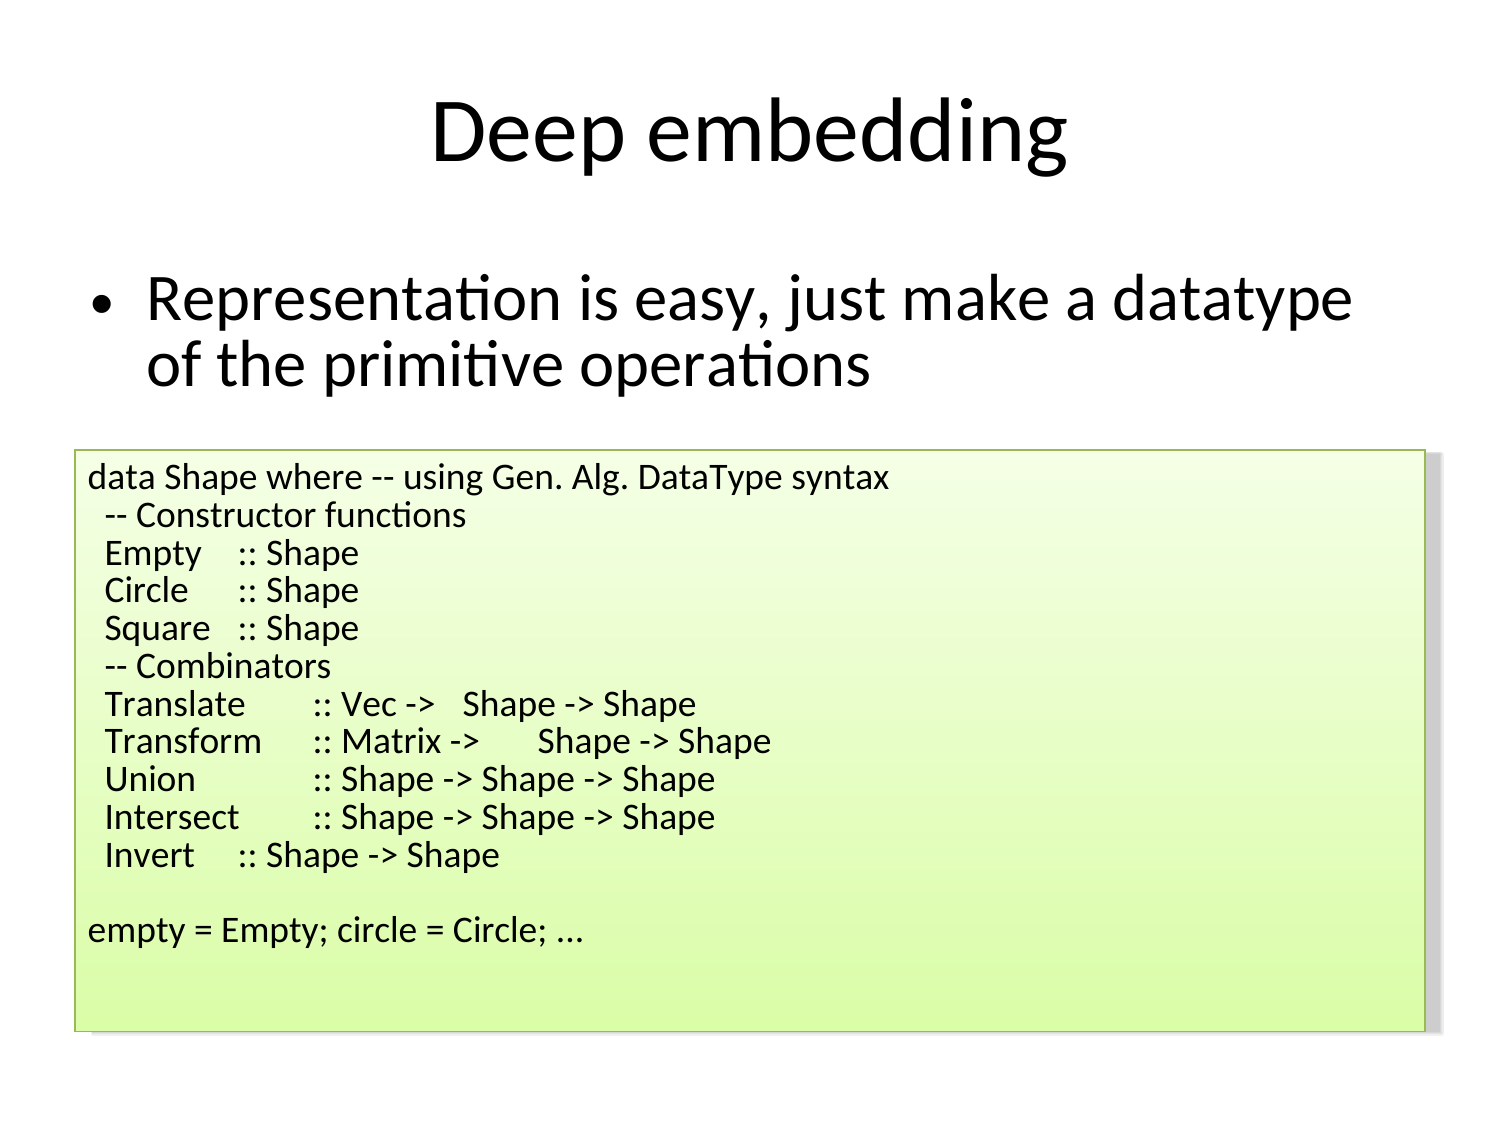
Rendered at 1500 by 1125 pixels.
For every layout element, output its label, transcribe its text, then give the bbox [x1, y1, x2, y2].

title Deep embedding [75, 45, 1426, 233]
list Representation is easy, just make a datatype of the primitive operations [75, 262, 1426, 450]
text_box [75, 450, 1426, 1032]
text_box data Shape where -- using Gen. Alg. DataType syntax -- Constructor functions Empty :: Shape Circle :: Shape Square :: Shape -- Combinators Translate :: Vec -> Shape -> Shape Transform :: Matrix -> Shape -> Shape Union :: Shape -> Shape -> Shape Intersect :: Shape -> Shape -> Shape Invert :: Shape -> Shape empty = Empty; circle = Circle; ... [72, 454, 1202, 1051]
